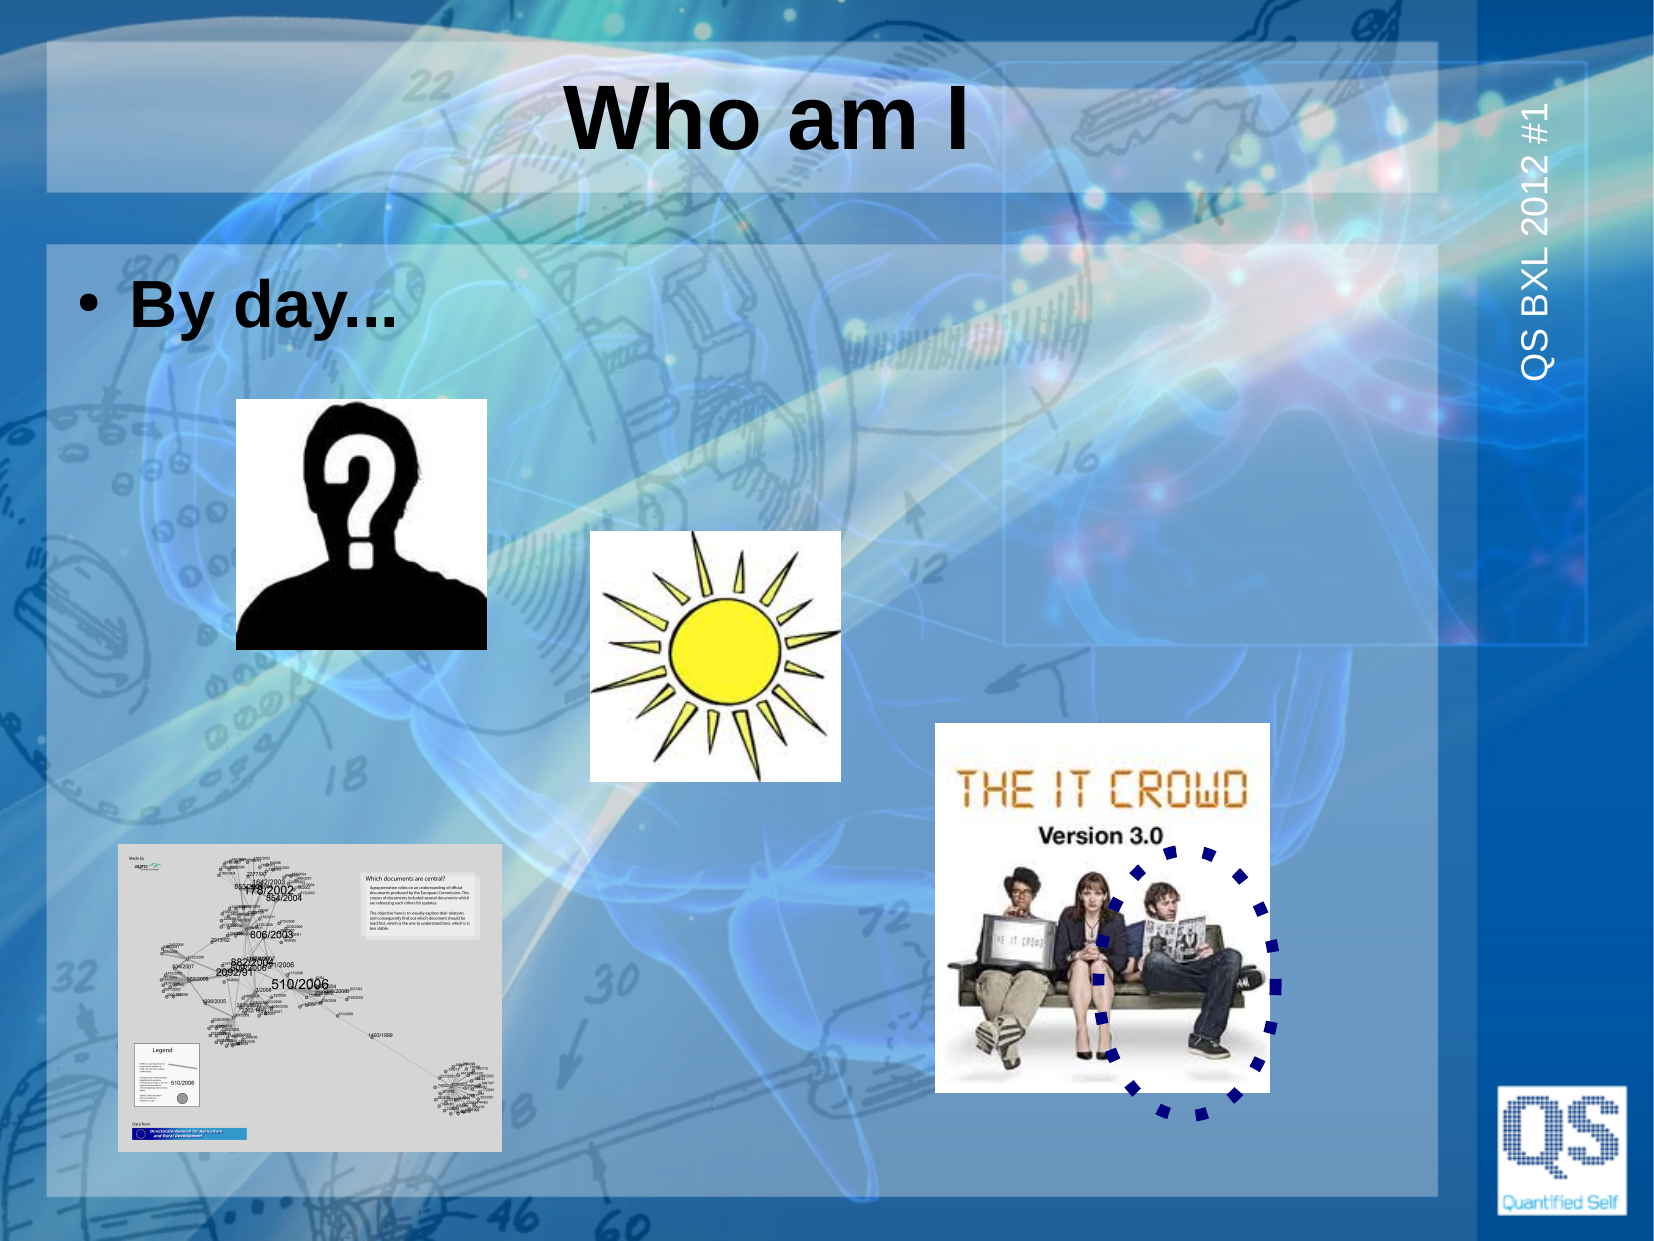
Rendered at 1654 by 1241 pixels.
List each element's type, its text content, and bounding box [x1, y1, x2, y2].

title Who am I [59, 13, 1477, 222]
picture [0, 0, 1654, 1241]
list By day... [59, 266, 1430, 1182]
